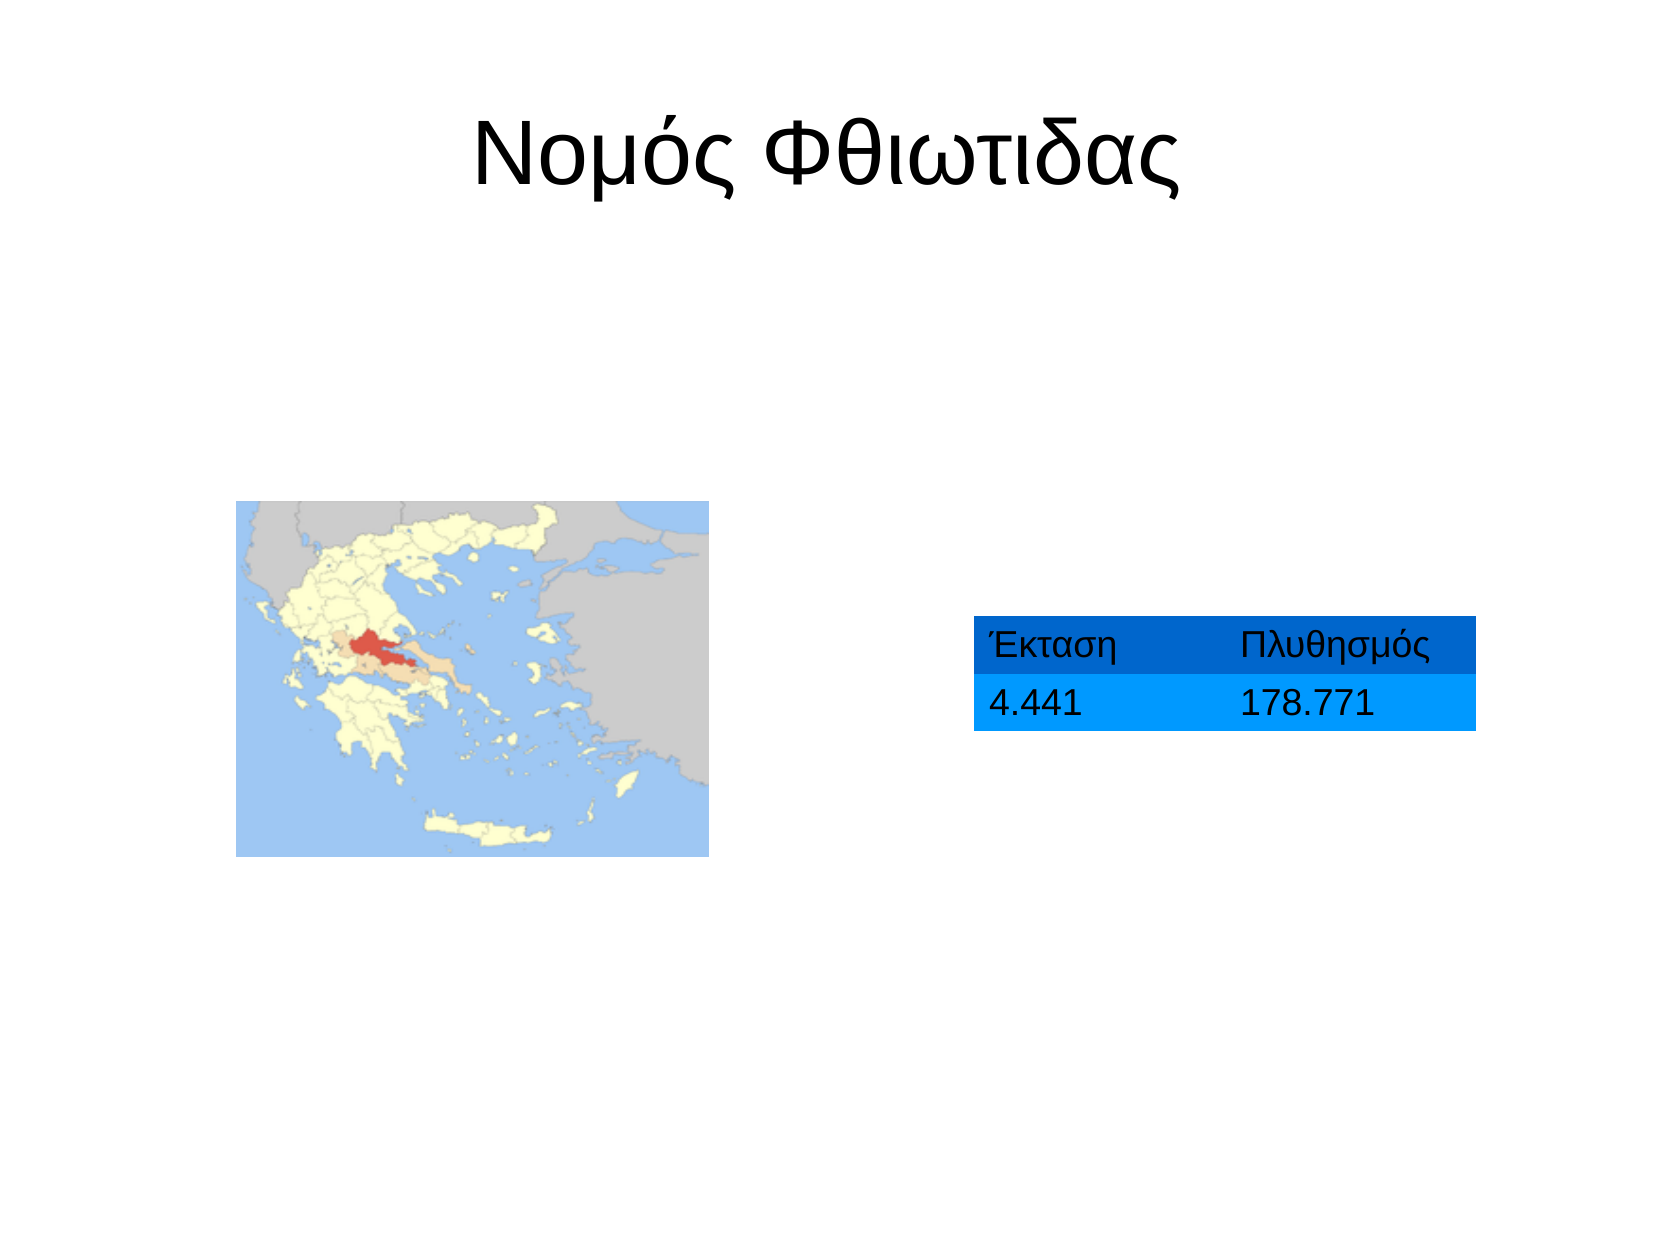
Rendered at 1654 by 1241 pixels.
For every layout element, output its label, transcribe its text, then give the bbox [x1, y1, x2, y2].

picture [236, 501, 709, 857]
table_header Πλυθησμός [1225, 616, 1476, 674]
table_cell 178.771 [1225, 674, 1476, 731]
table_header Έκταση [974, 616, 1225, 674]
table_cell 4.441 [974, 674, 1225, 731]
title Νομός Φθιωτιδας [82, 56, 1571, 250]
